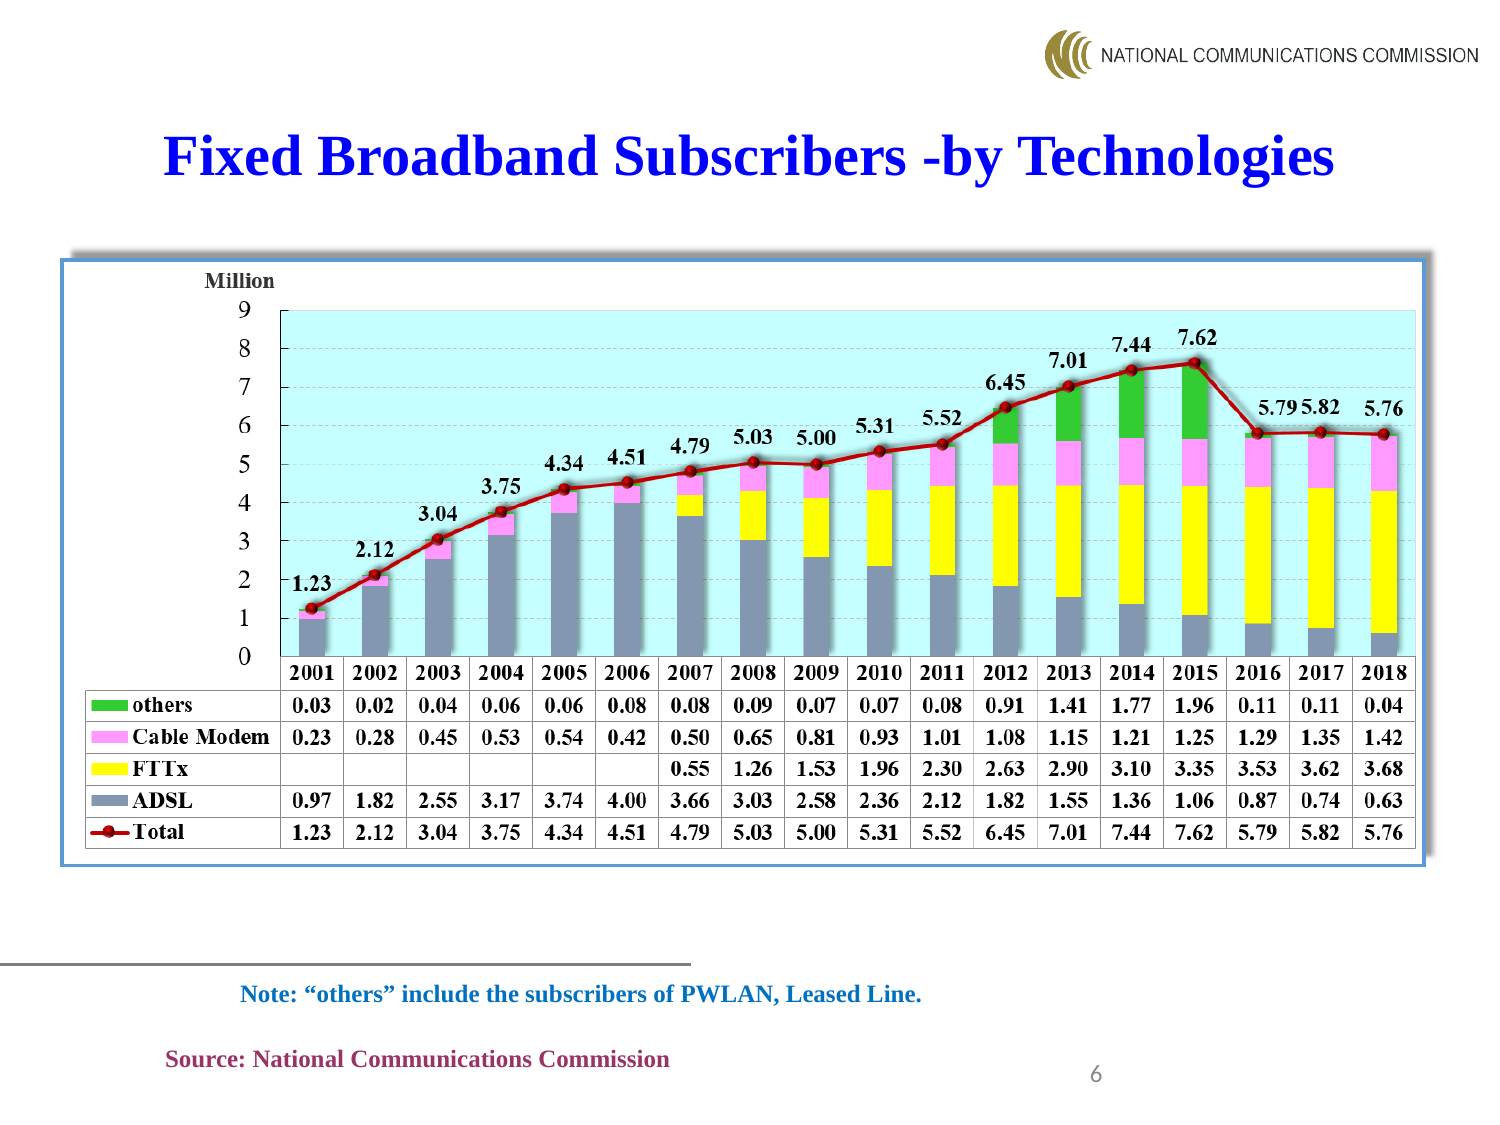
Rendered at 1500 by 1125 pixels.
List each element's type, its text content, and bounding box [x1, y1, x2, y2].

text_box [1074, 1042, 1426, 1103]
text_box Source: National Communications Commission [0, 1035, 703, 1081]
picture [1045, 30, 1479, 79]
text_box Note: “others” include the subscribers of PWLAN, Leased Line. [0, 964, 1424, 1016]
text_box Fixed Broadband Subscribers -by Technologies [0, 90, 1500, 216]
picture [60, 242, 1441, 867]
